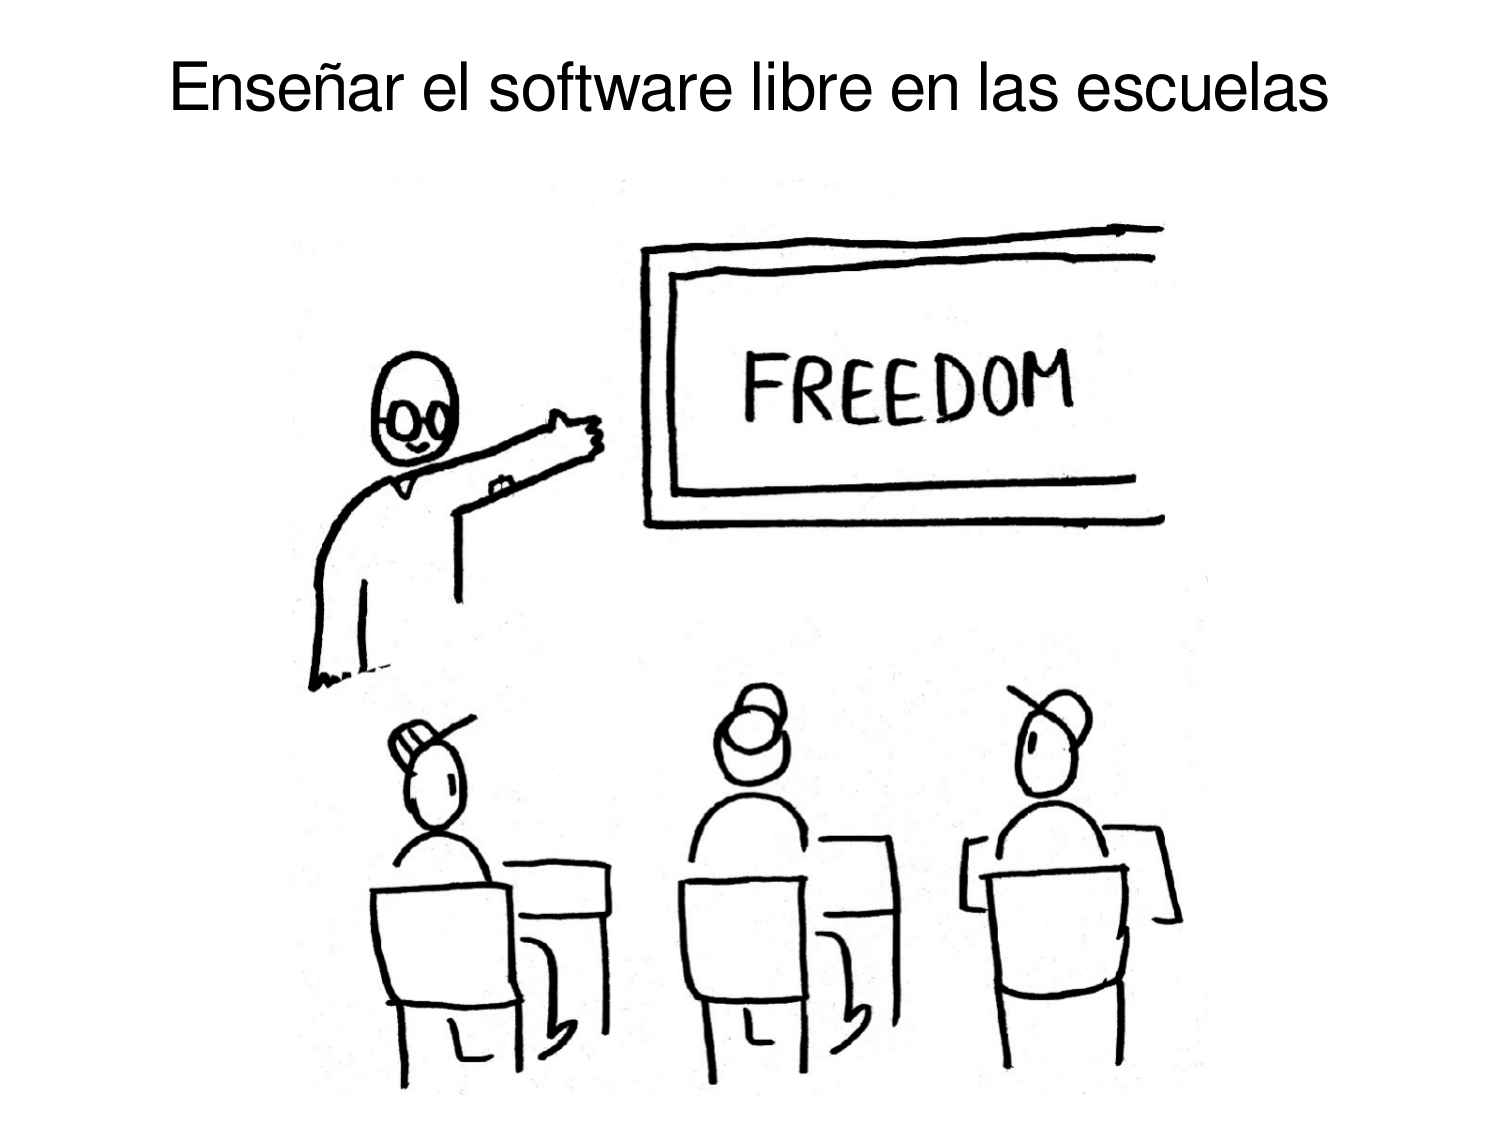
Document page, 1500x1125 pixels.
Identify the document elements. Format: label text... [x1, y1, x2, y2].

text_box Enseñar el software libre en las escuelas [24, 42, 1476, 131]
picture [292, 179, 1208, 1096]
